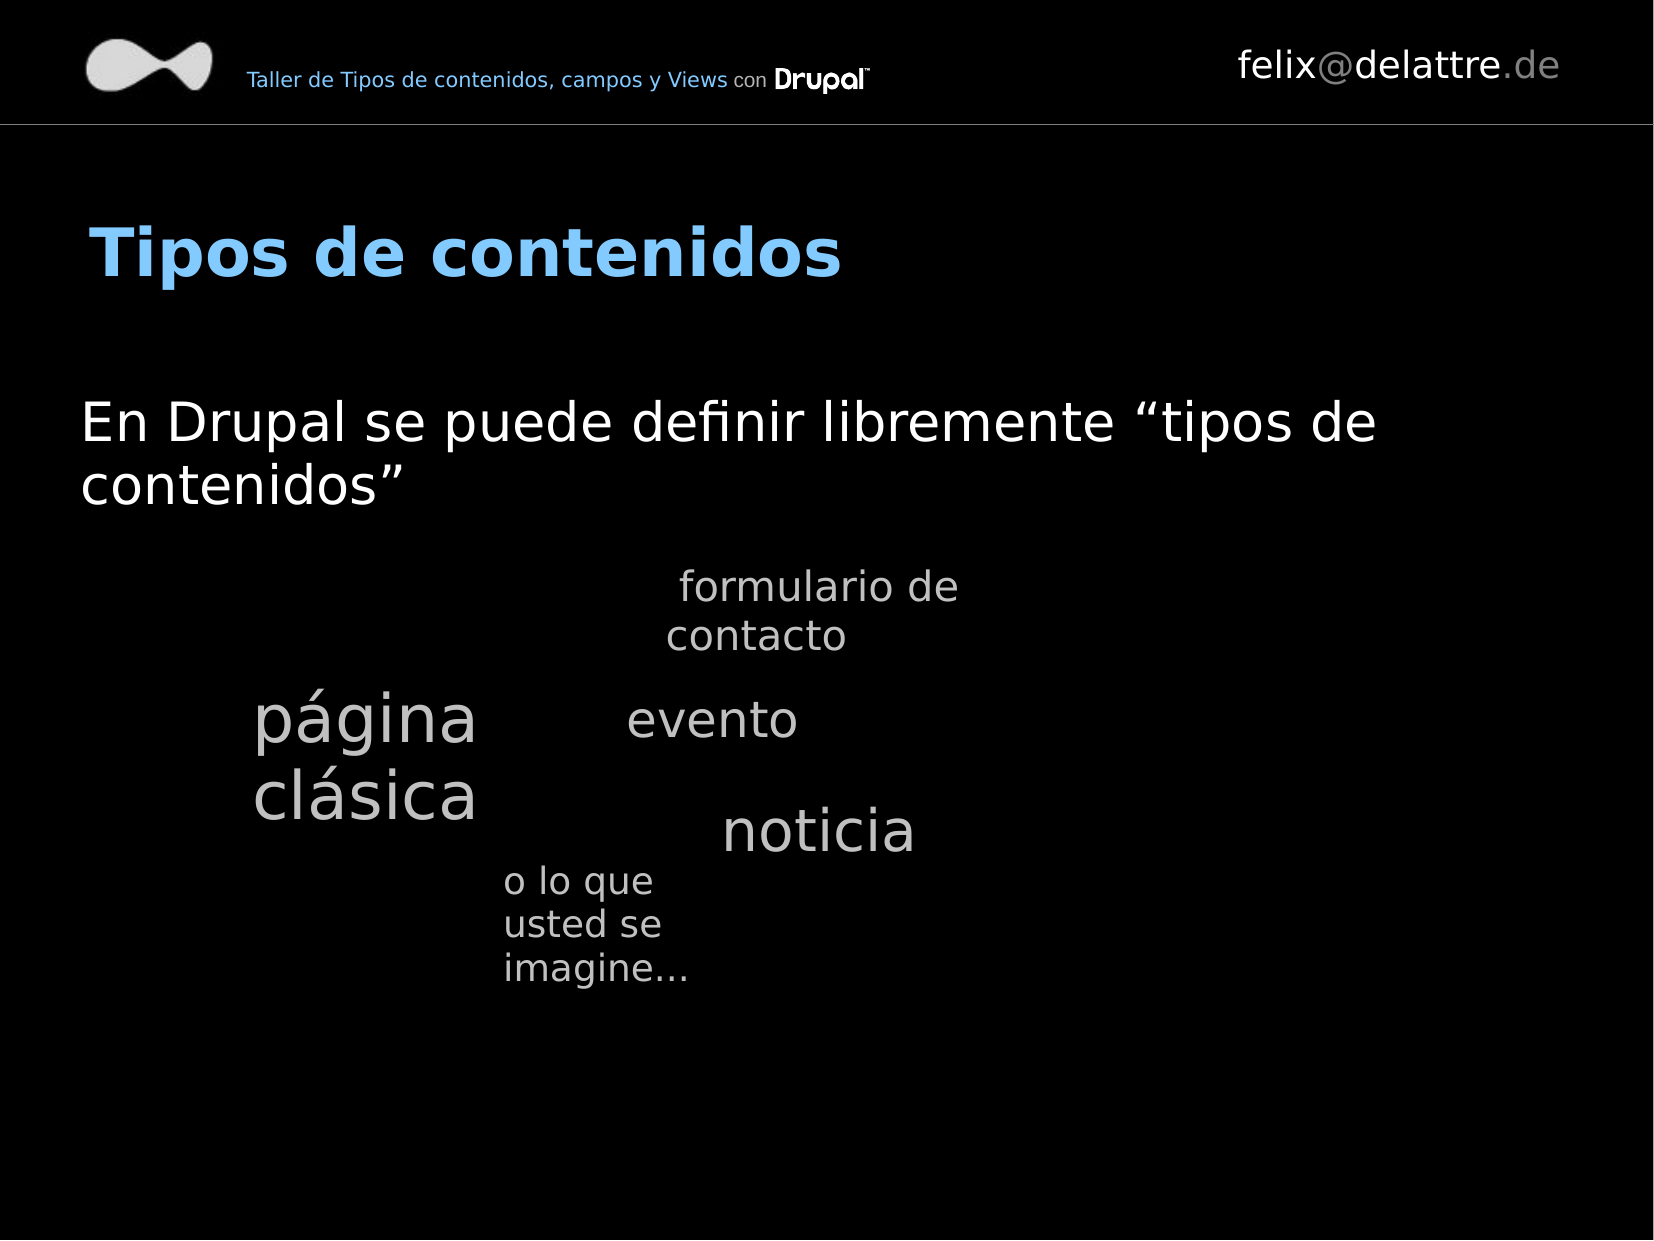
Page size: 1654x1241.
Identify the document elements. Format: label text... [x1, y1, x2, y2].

text_box o lo que usted se imagine... [488, 852, 708, 998]
text_box En Drupal se puede definir libremente “tipos de contenidos” [57, 375, 1576, 684]
text_box Tipos de contenidos [65, 197, 869, 309]
text_box evento [611, 683, 855, 766]
text_box página clásica [228, 663, 571, 853]
text_box noticia [707, 789, 958, 873]
text_box formulario de contacto [650, 555, 979, 668]
picture [62, 31, 229, 104]
